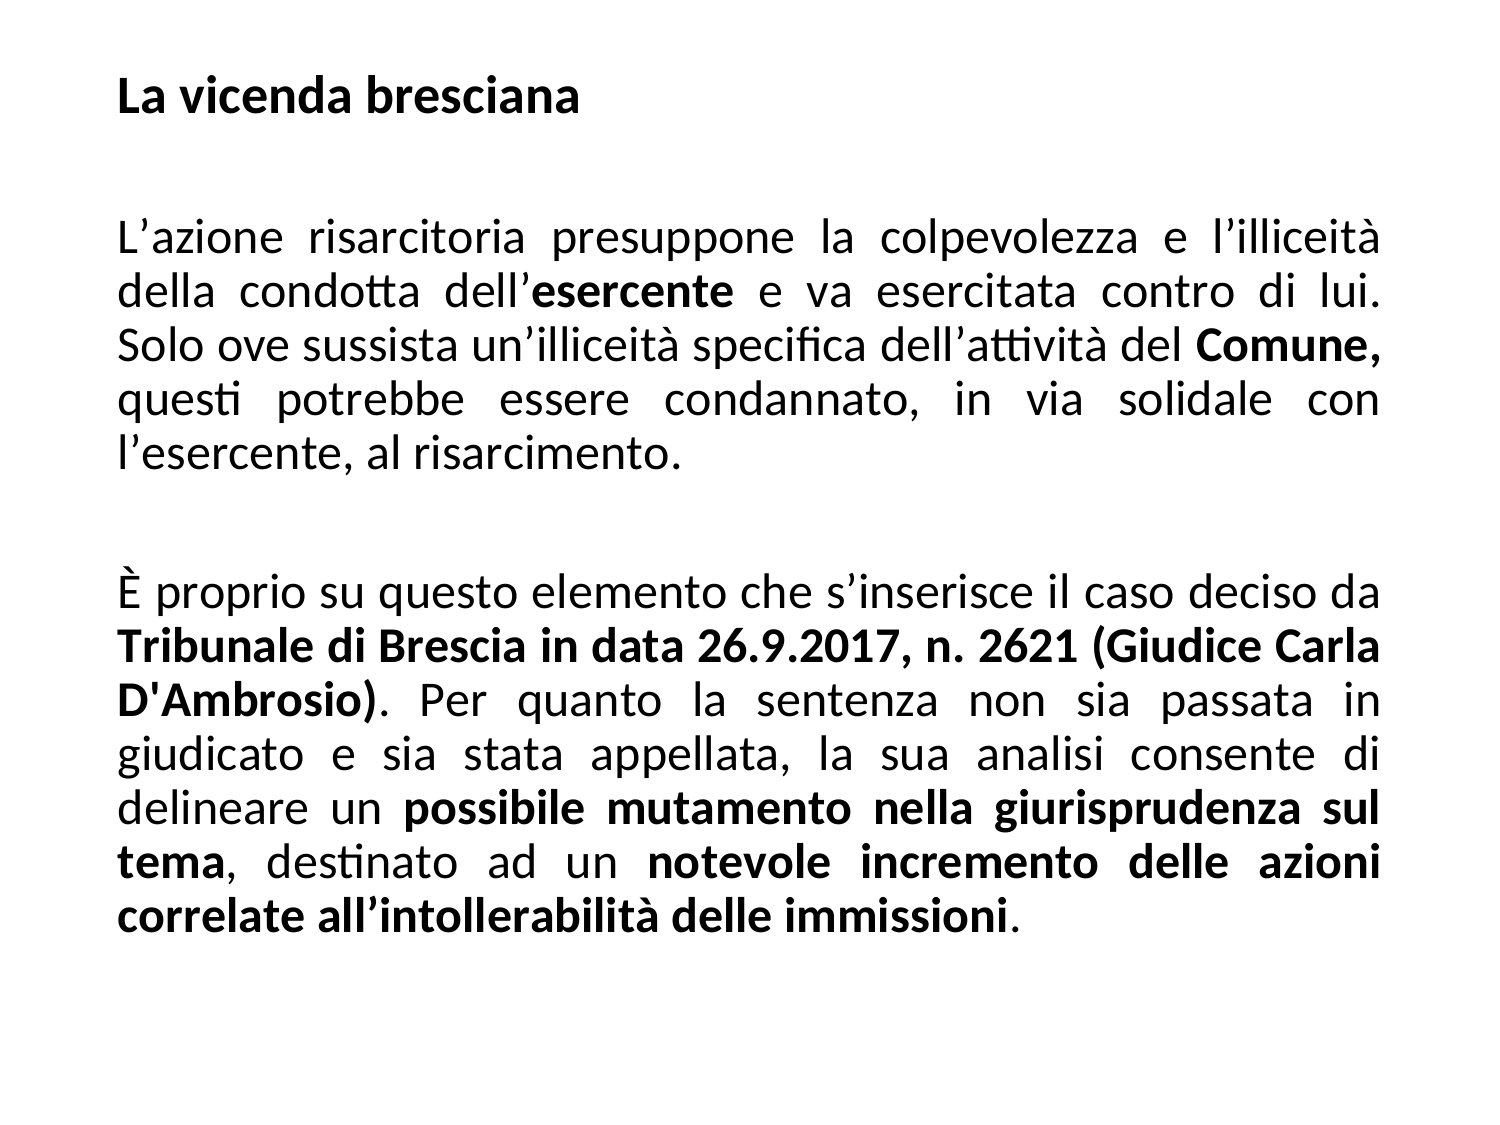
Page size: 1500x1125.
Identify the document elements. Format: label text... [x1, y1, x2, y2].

list La vicenda bresciana L’azione risarcitoria presuppone la colpevolezza e l’illiceità della condotta dell’esercente e va esercitata contro di lui. Solo ove sussista un’illiceità specifica dell’attività del Comune, questi potrebbe essere condannato, in via solidale con l’esercente, al risarcimento. È proprio su questo elemento che s’inserisce il caso deciso da Tribunale di Brescia in data 26.9.2017, n. 2621 (Giudice Carla D'Ambrosio). Per quanto la sentenza non sia passata in giudicato e sia stata appellata, la sua analisi consente di delineare un possibile mutamento nella giurisprudenza sul tema, destinato ad un notevole incremento delle azioni correlate all’intollerabilità delle immissioni. [103, 59, 1397, 1014]
